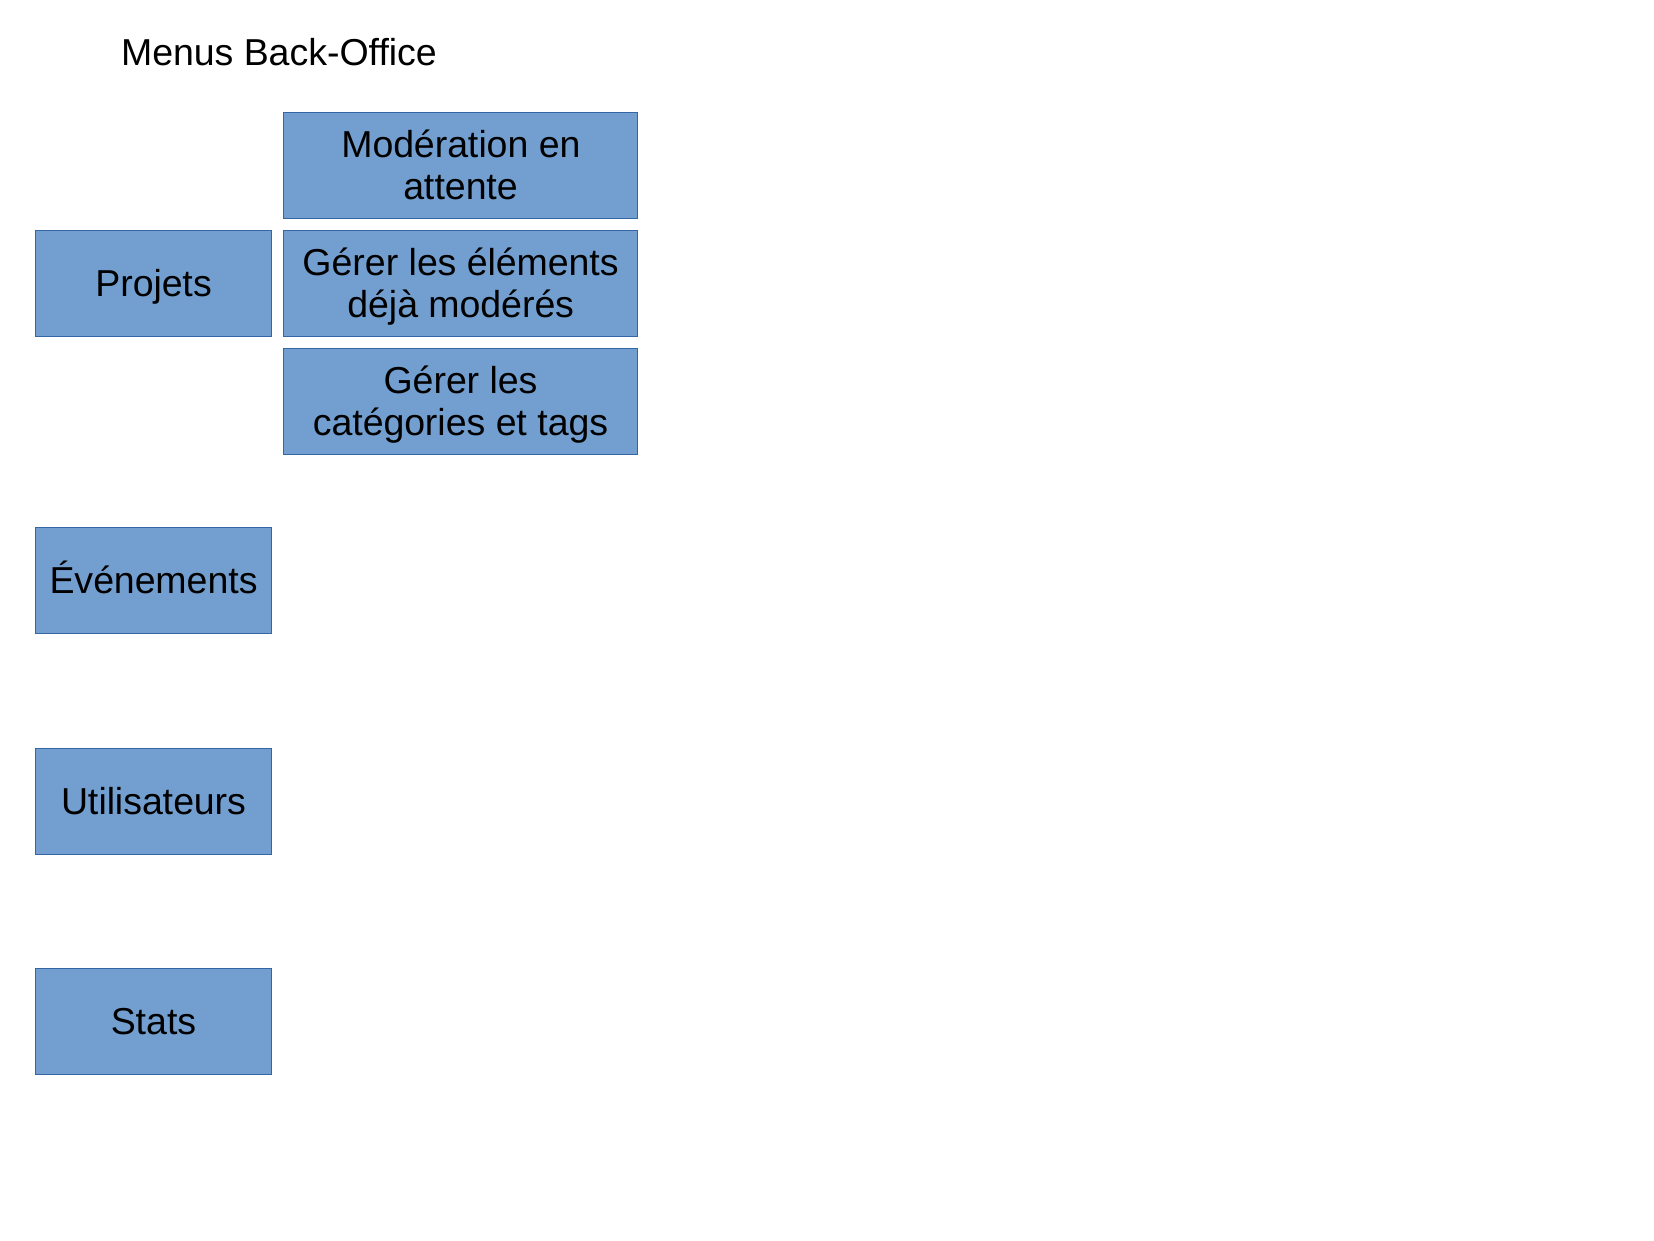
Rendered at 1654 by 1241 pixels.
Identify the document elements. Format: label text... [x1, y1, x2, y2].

text_box Utilisateurs [35, 748, 272, 855]
text_box Modération en attente [283, 112, 638, 219]
text_box Menus Back-Office [106, 23, 815, 81]
text_box Gérer les catégories et tags [283, 348, 638, 455]
text_box Projets [35, 230, 272, 337]
text_box Stats [35, 968, 272, 1075]
text_box Gérer les éléments déjà modérés [283, 230, 638, 337]
text_box Événements [35, 527, 272, 634]
